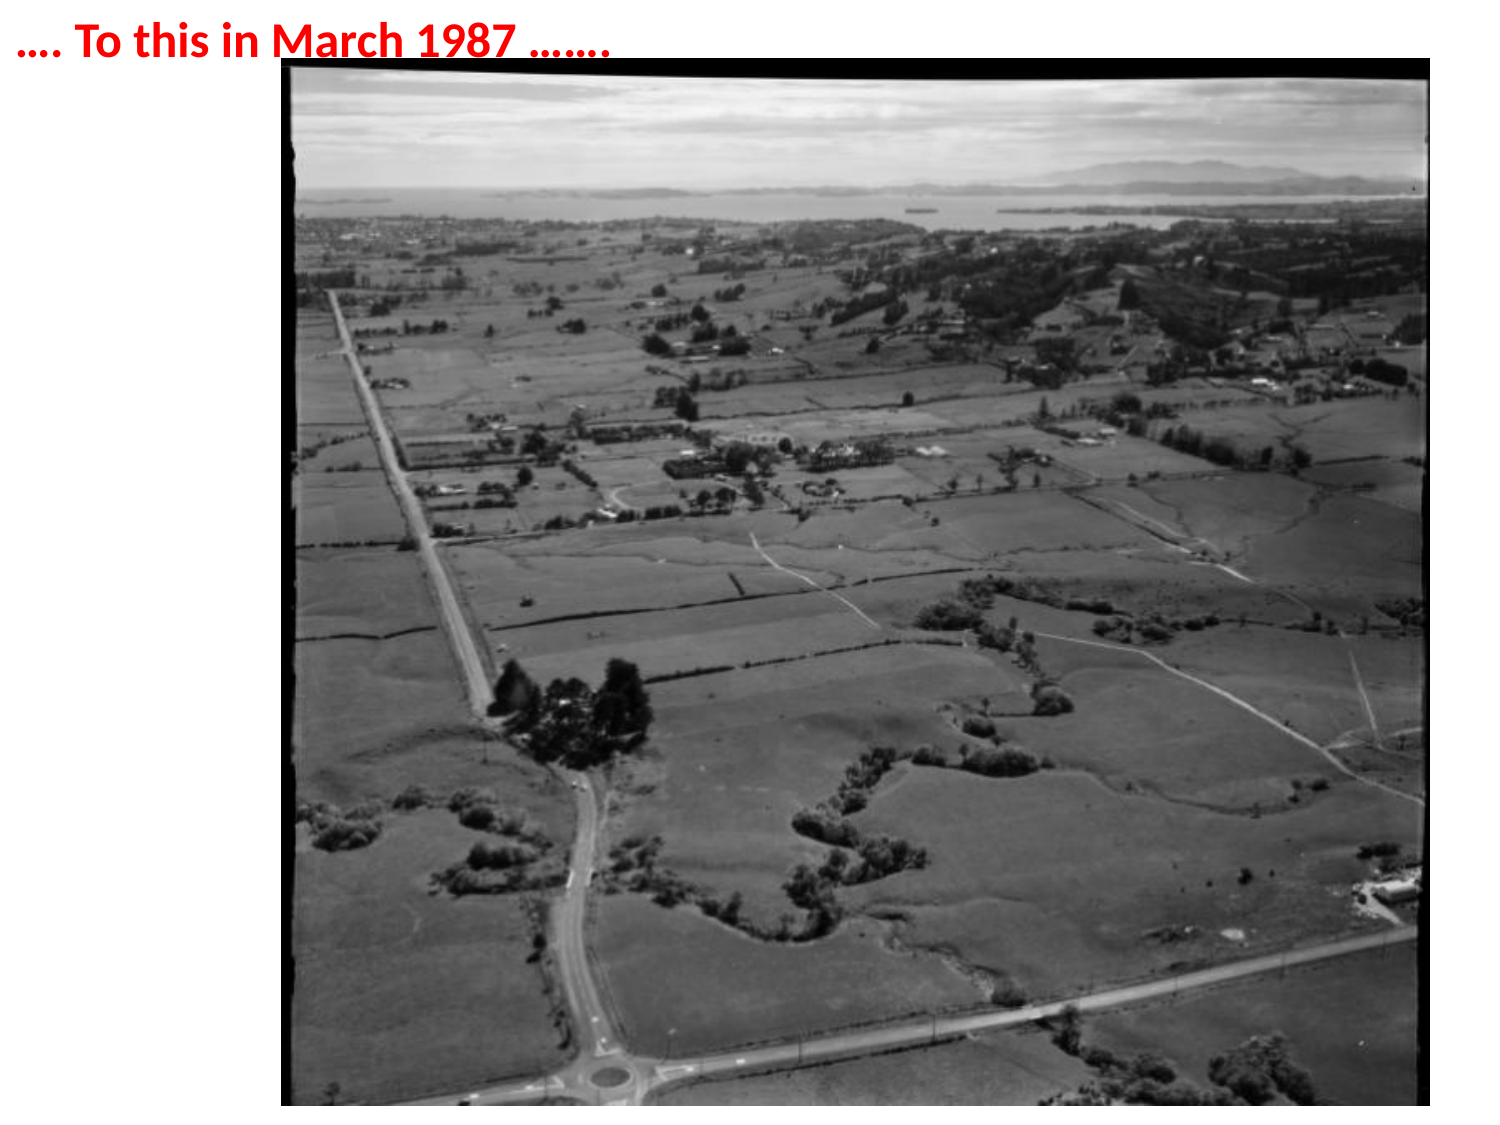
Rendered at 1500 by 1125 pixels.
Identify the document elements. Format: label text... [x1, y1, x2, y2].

picture [281, 58, 1430, 1106]
text_box …. To this in March 1987 ……. [0, 0, 750, 75]
